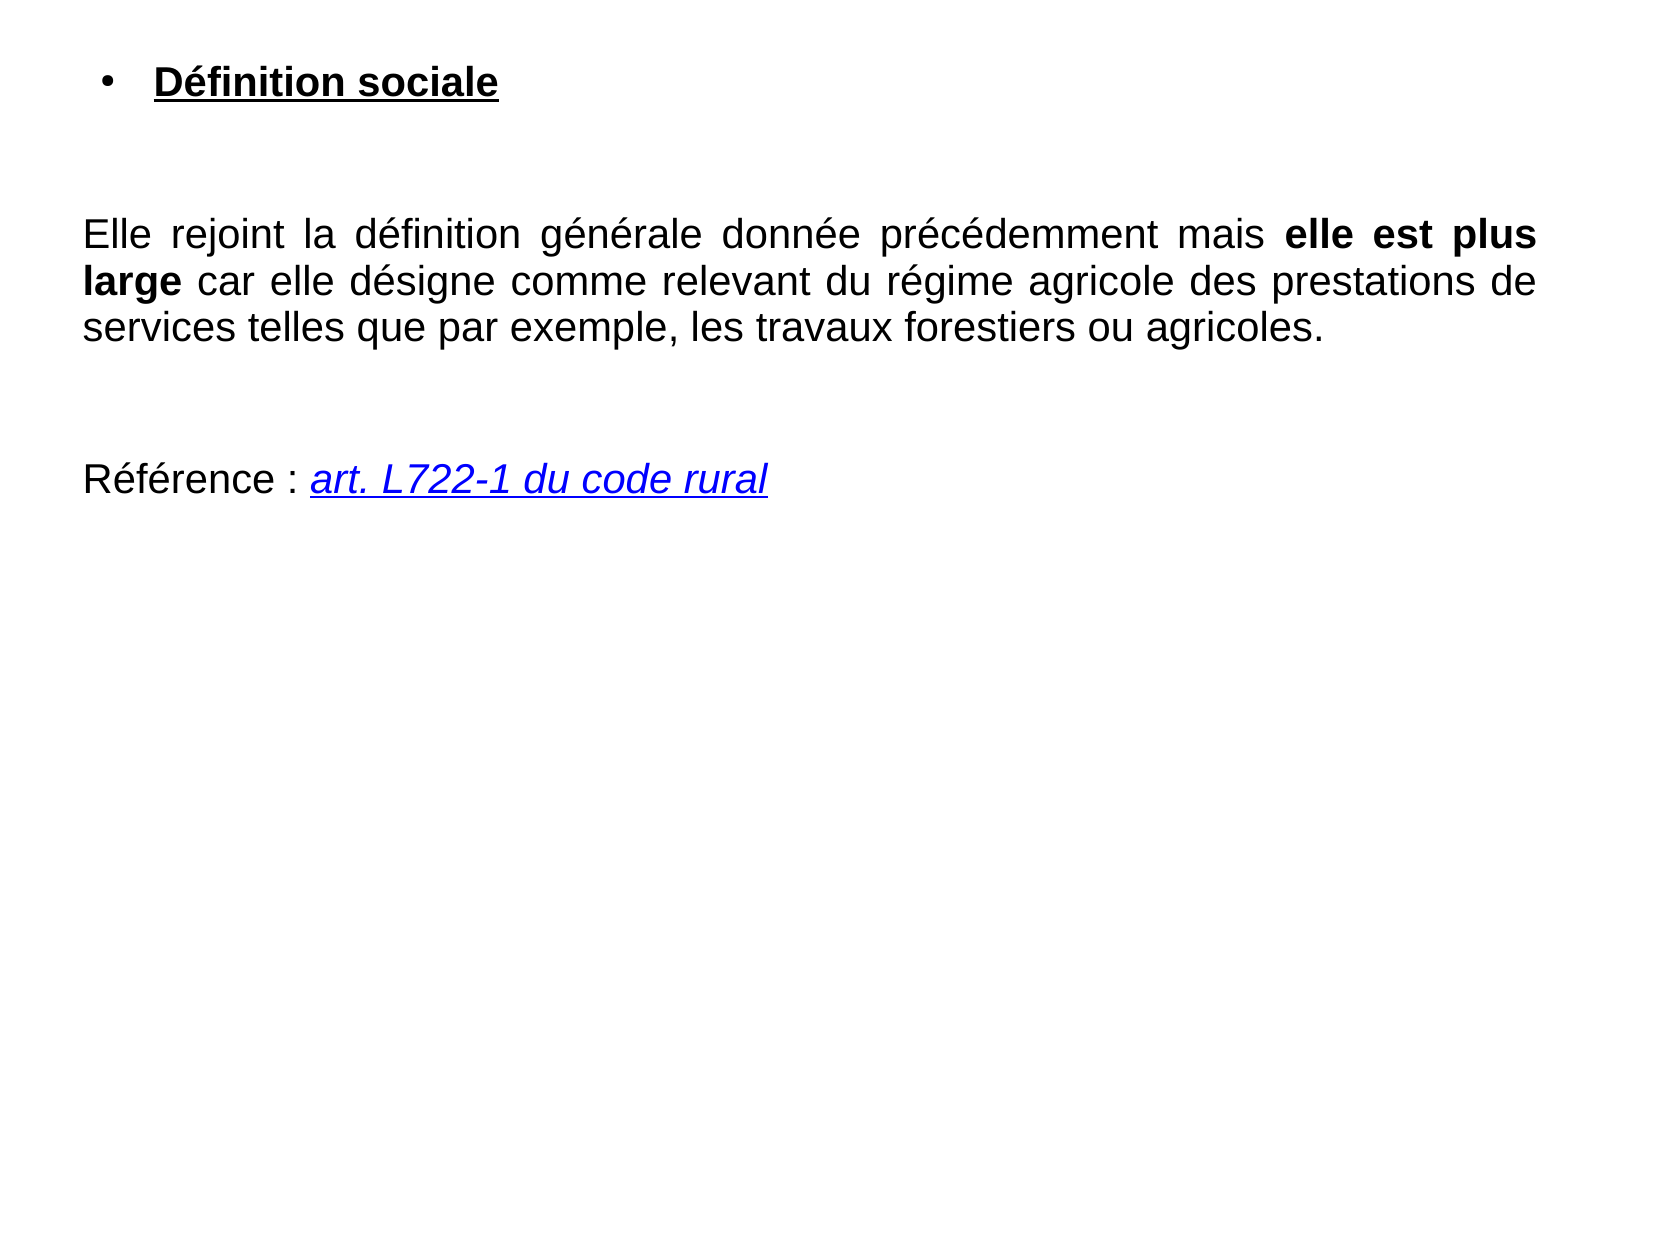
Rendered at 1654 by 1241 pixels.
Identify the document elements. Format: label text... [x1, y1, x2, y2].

list Définition sociale Elle rejoint la définition générale donnée précédemment mais elle est plus large car elle désigne comme relevant du régime agricole des prestations de services telles que par exemple, les travaux forestiers ou agricoles. Référence : art. L722-1 du code rural [82, 59, 1538, 1010]
